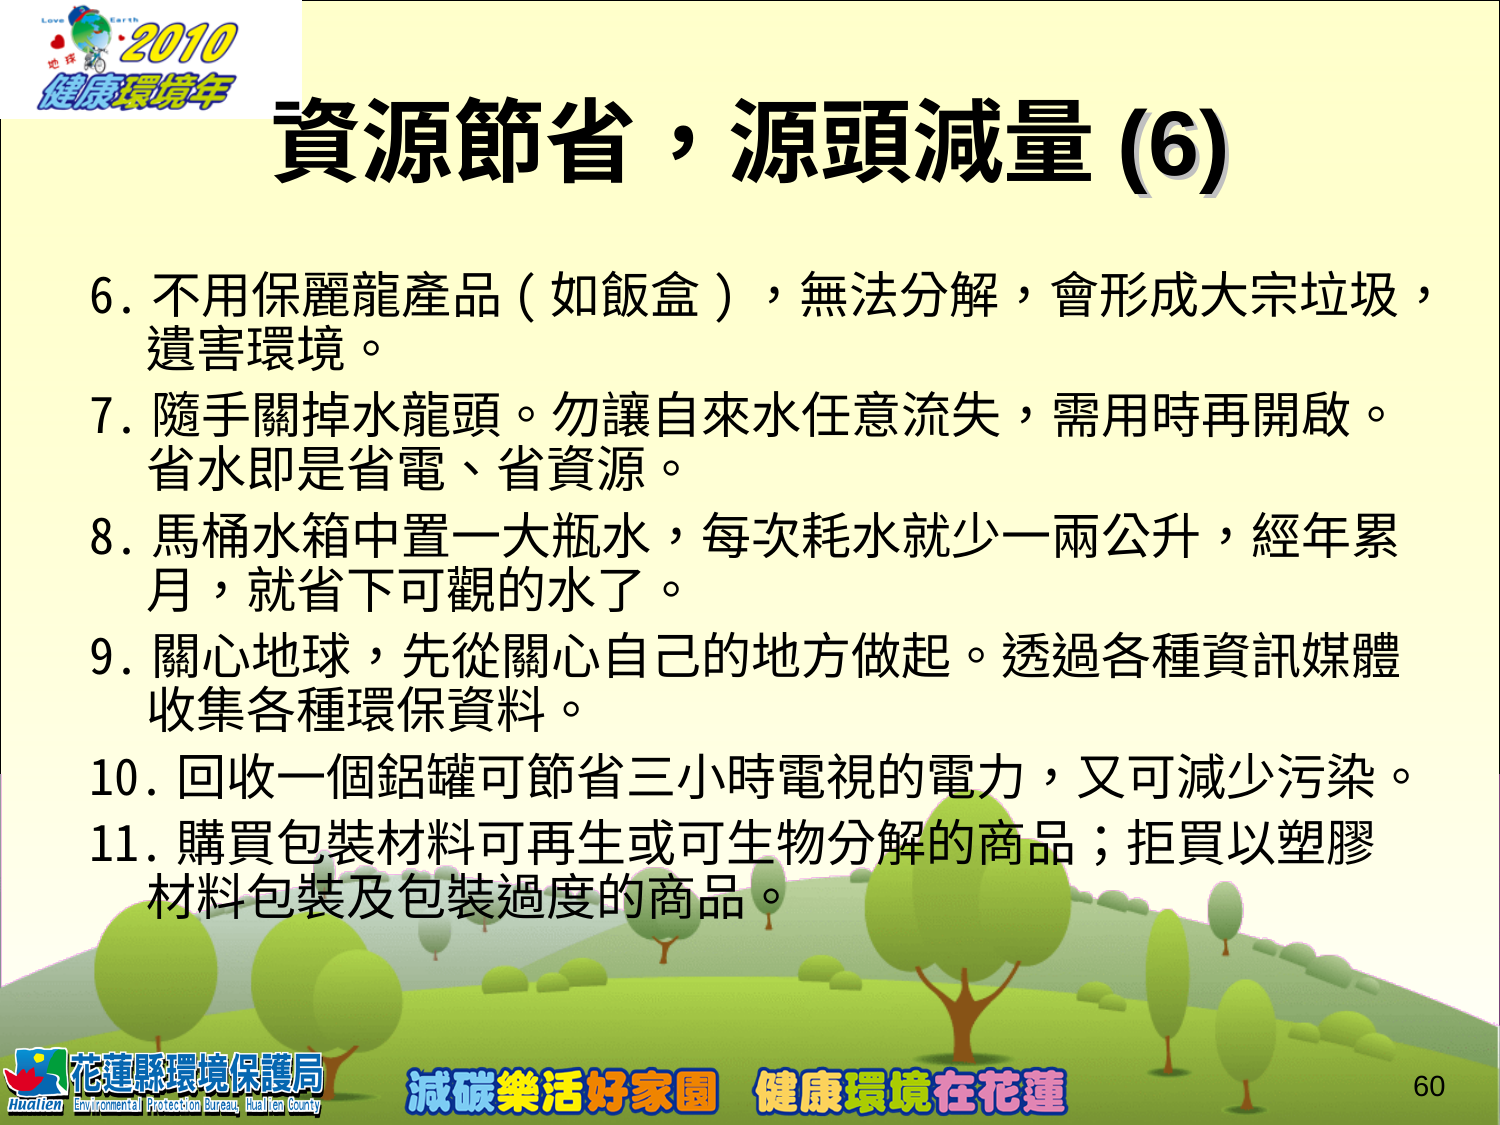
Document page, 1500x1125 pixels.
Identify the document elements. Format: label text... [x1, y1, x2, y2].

list 6.不用保麗龍產品(如飯盒)，無法分解，會形成大宗垃圾，遺害環境。 7.隨手關掉水龍頭。勿讓自來水任意流失，需用時再開啟。省水即是省電、省資源。 8.馬桶水箱中置一大瓶水，每次耗水就少一兩公升，經年累月，就省下可觀的水了。 9.關心地球，先從關心自己的地方做起。透過各種資訊媒體收集各種環保資料。 10.回收一個鋁罐可節省三小時電視的電力，又可減少污染。 11.購買包裝材料可再生或可生物分解的商品；拒買以塑膠材料包裝及包裝過度的商品。 [75, 262, 1426, 1005]
picture [0, 774, 1500, 1125]
title 資源節省，源頭減量(6) [75, 45, 1426, 233]
picture [0, 0, 302, 119]
